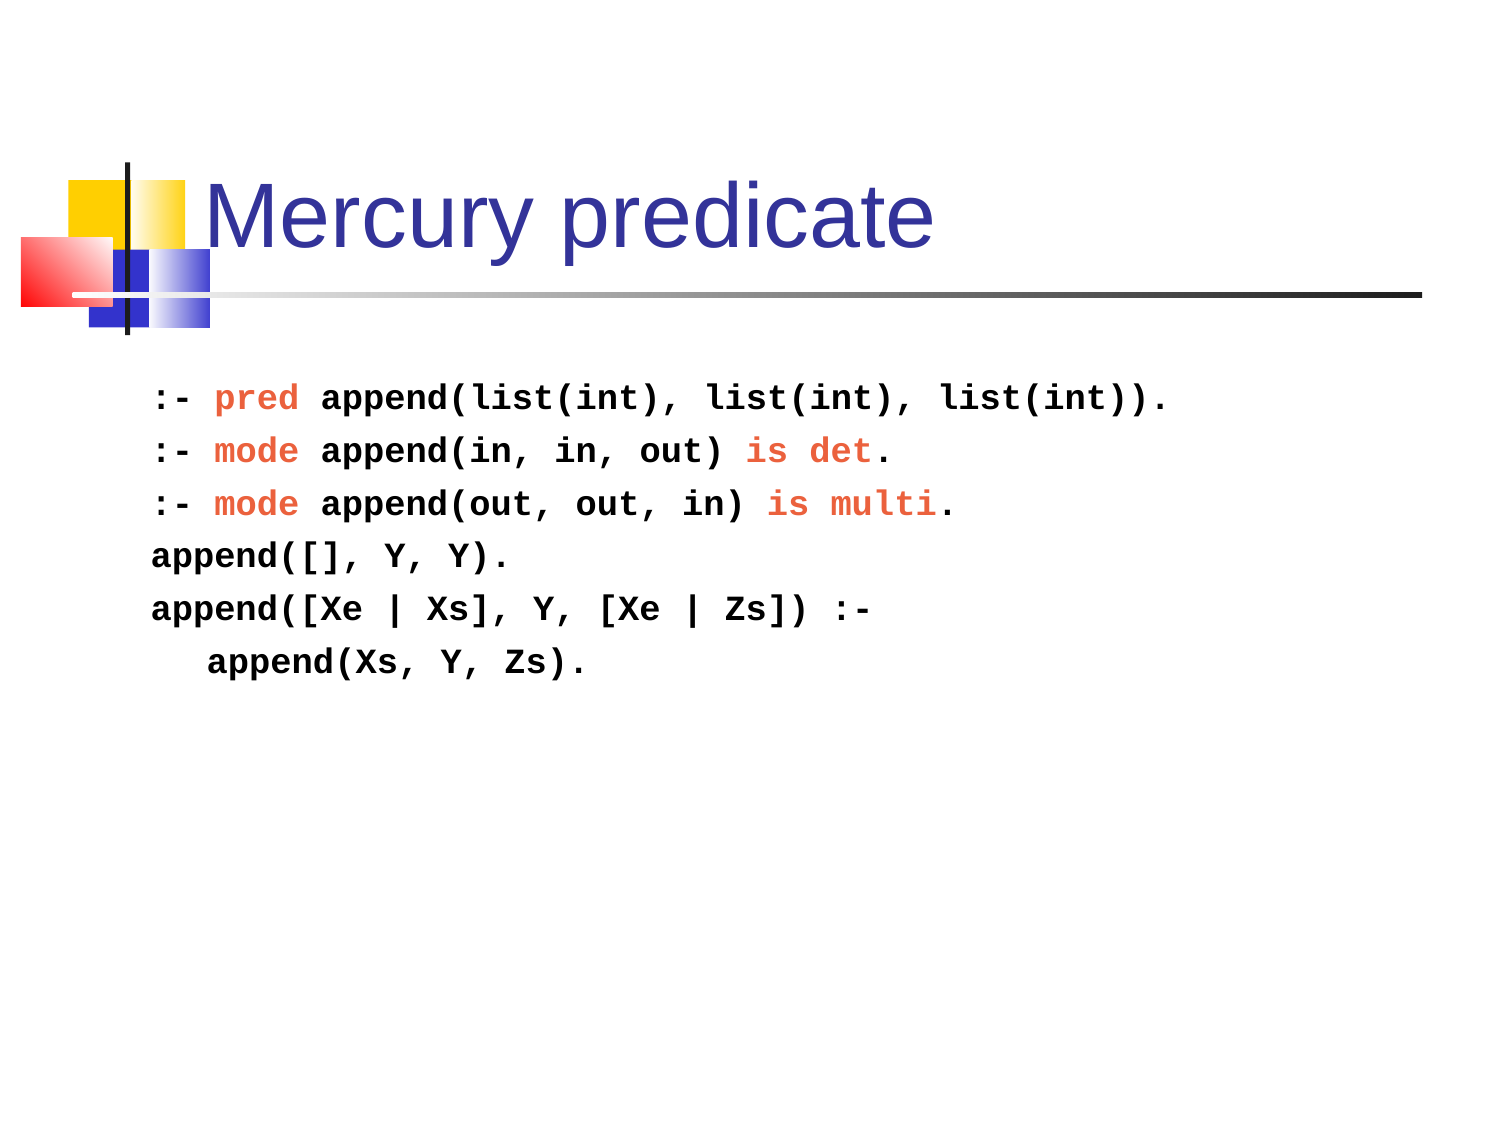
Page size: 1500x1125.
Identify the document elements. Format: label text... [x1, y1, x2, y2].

text_box :- pred append(list(int), list(int), list(int)). :- mode append(in, in, out) is det. :- mode append(out, out, in) is multi. append([], Y, Y). append([Xe | Xs], Y, [Xe | Zs]) :- append(Xs, Y, Zs). [135, 366, 1418, 827]
title Mercury predicate [188, 35, 1468, 276]
